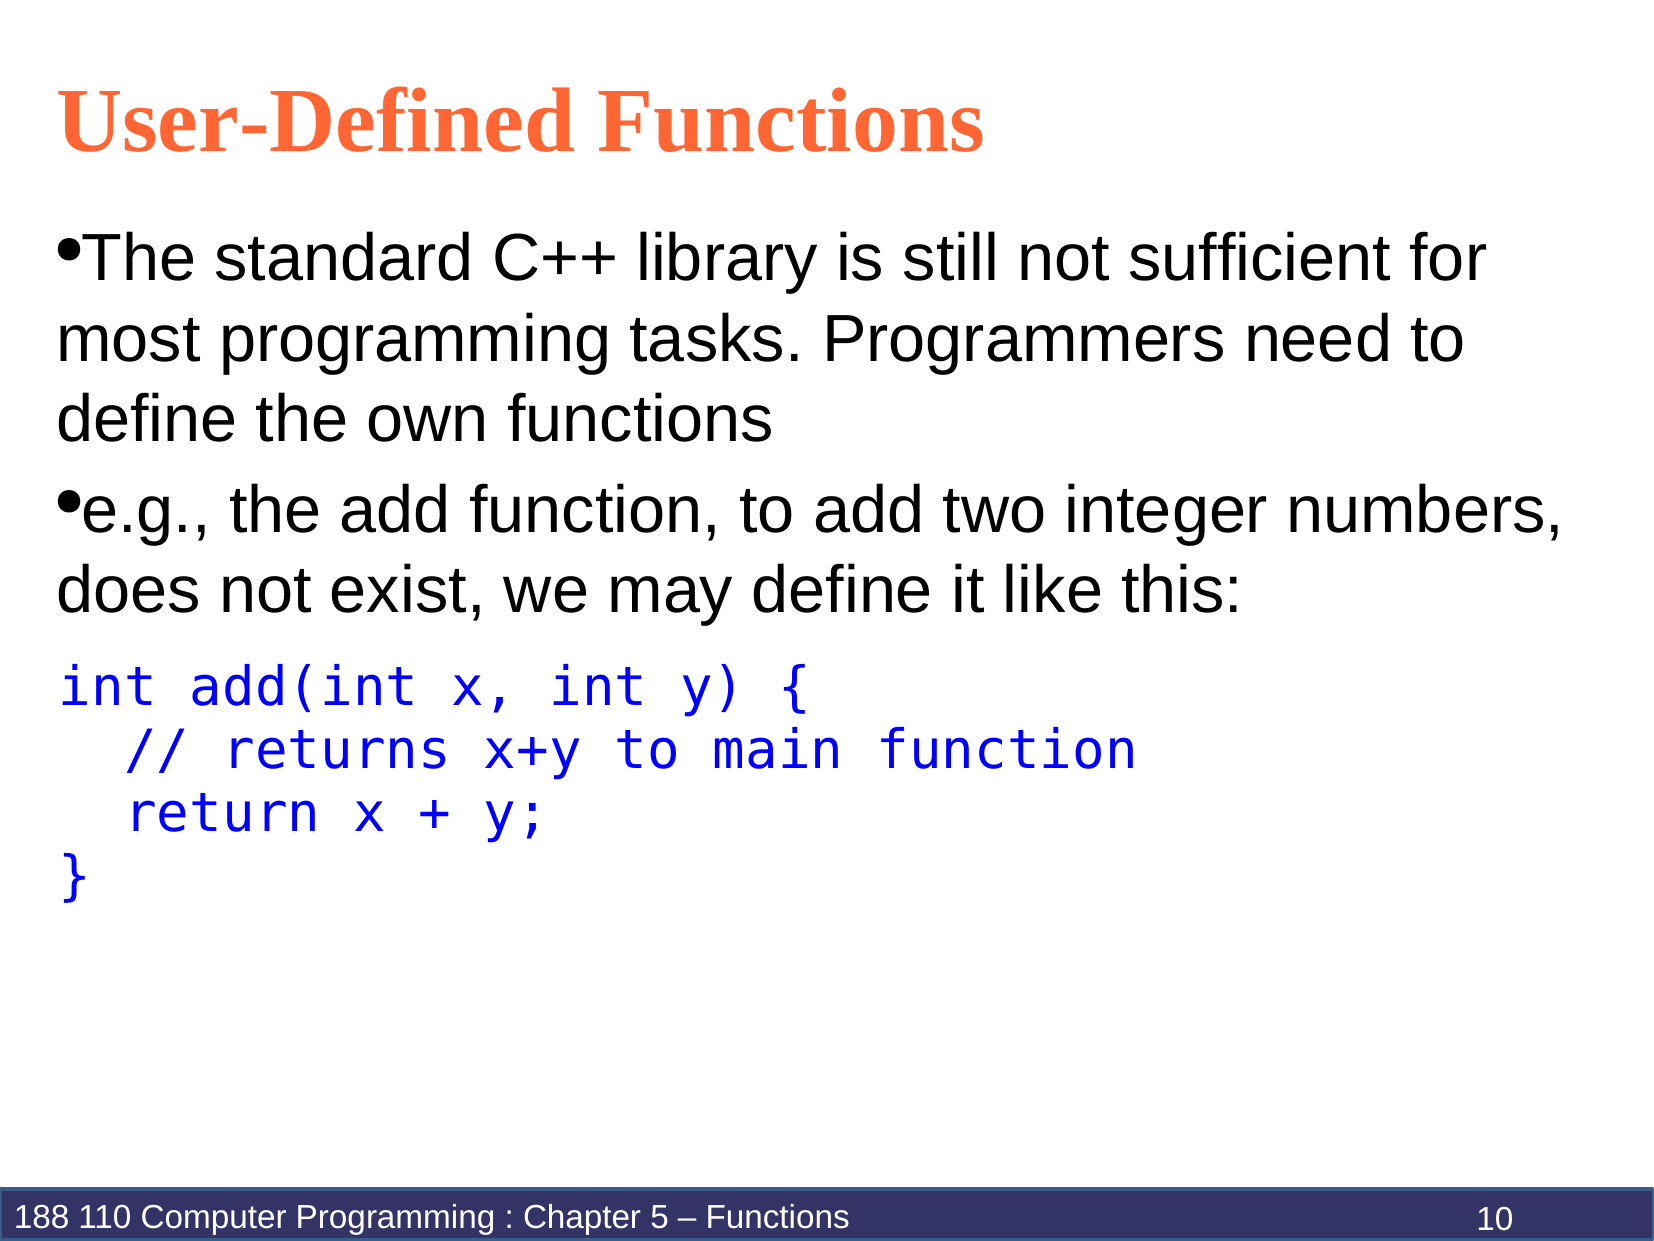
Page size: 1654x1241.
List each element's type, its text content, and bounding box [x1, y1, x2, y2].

title User-Defined Functions [55, 46, 1591, 182]
text_box int add(int x, int y) { // returns x+y to main function return x + y; } [59, 655, 1595, 929]
list The standard C++ library is still not sufficient for most programming tasks. Programmers need to define the own functions e.g., the add function, to add two integer numbers, does not exist, we may define it like this: [56, 214, 1591, 631]
